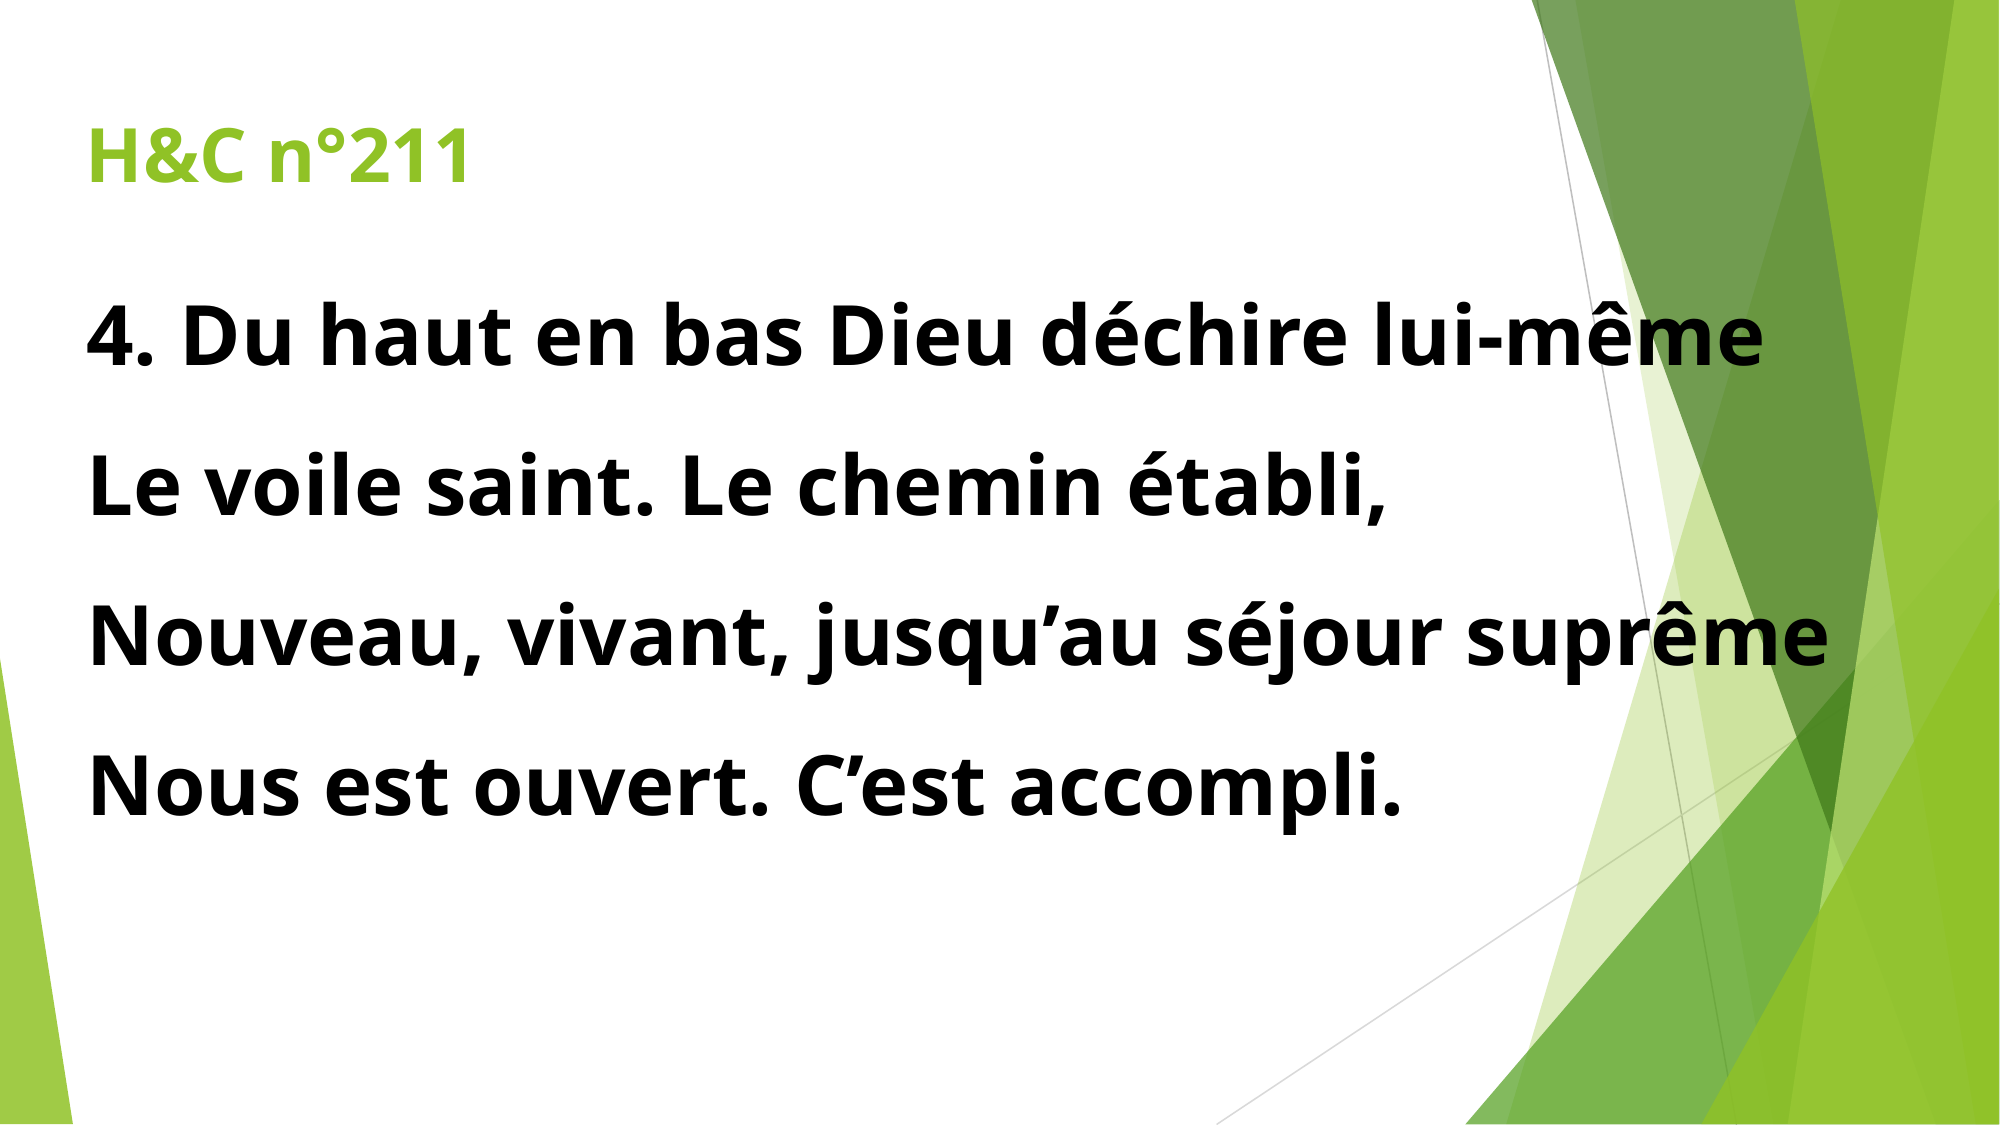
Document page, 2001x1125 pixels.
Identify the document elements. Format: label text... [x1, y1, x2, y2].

text_box 4. Du haut en bas Dieu déchire lui-même Le voile saint. Le chemin établi, Nouveau, vivant, jusqu’au séjour suprême Nous est ouvert. C’est accompli. [70, 224, 1949, 1063]
text_box H&C n°211 [70, 99, 1522, 224]
